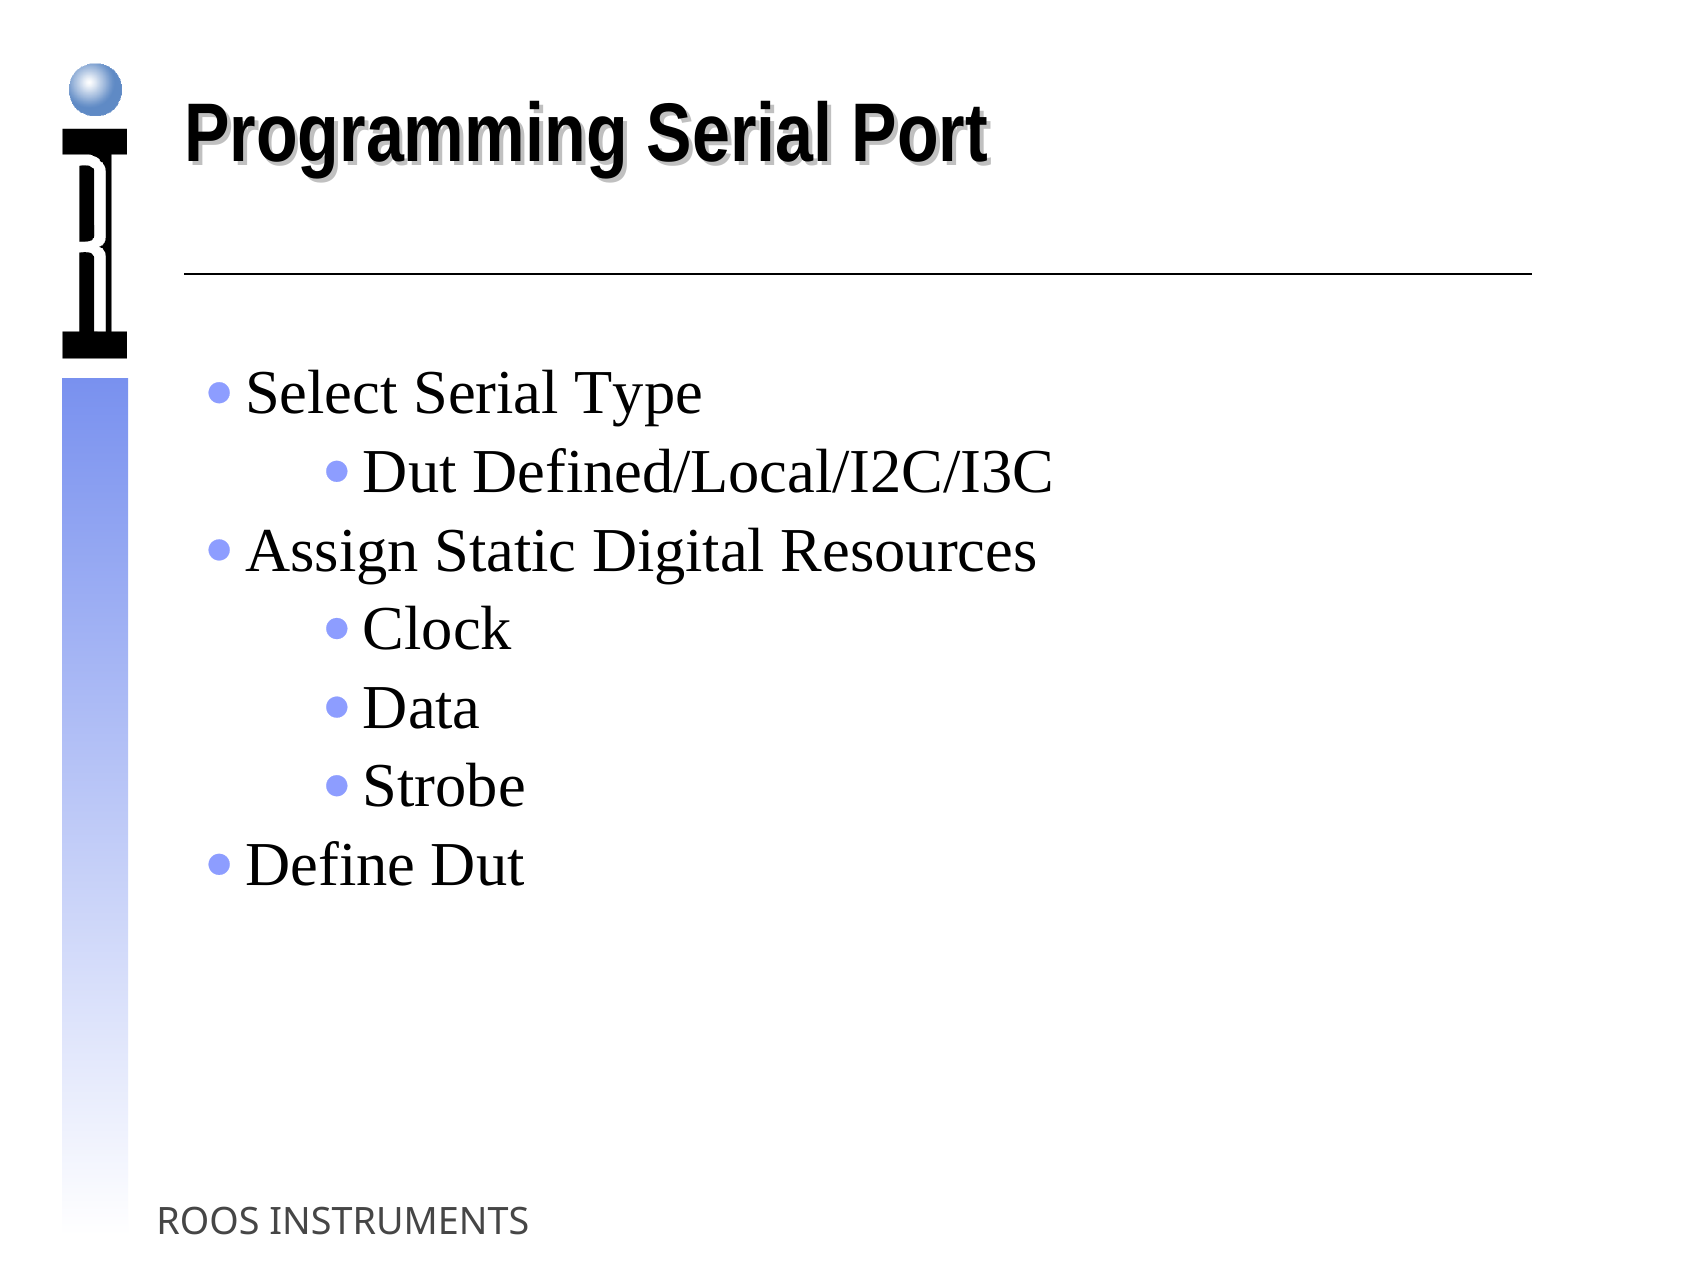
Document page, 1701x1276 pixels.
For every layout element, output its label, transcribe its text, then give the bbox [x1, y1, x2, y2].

text_box Select Serial Type Dut Defined/Local/I2C/I3C Assign Static Digital Resources Clock Data Strobe Define Dut [192, 358, 1550, 909]
text_box Programming Serial Port [184, 92, 1539, 268]
